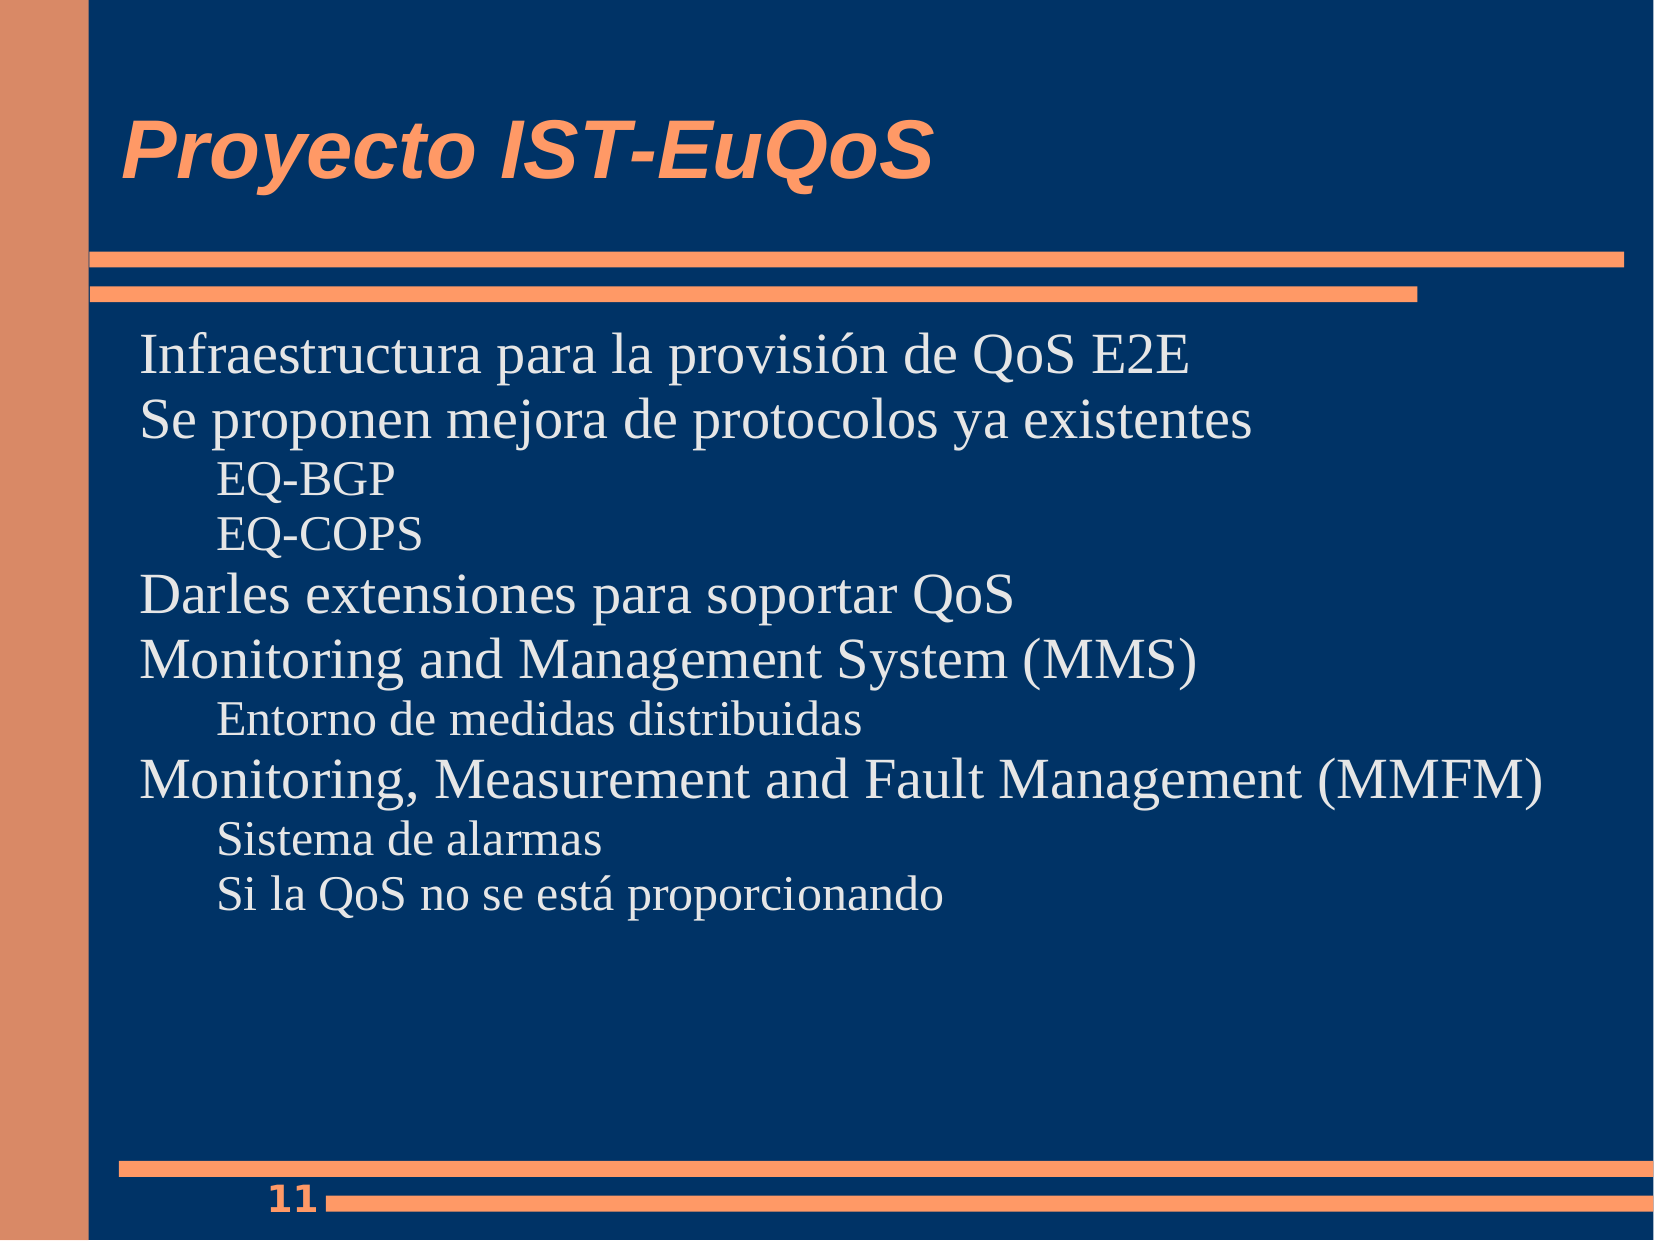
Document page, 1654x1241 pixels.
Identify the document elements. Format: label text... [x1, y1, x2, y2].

list Infraestructura para la provisión de QoS E2E Se proponen mejora de protocolos ya existentes EQ-BGP EQ-COPS Darles extensiones para soportar QoS Monitoring and Management System (MMS) Entorno de medidas distribuidas Monitoring, Measurement and Fault Management (MMFM) Sistema de alarmas Si la QoS no se está proporcionando [121, 322, 1561, 1118]
title Proyecto IST-EuQoS [121, 53, 1534, 247]
